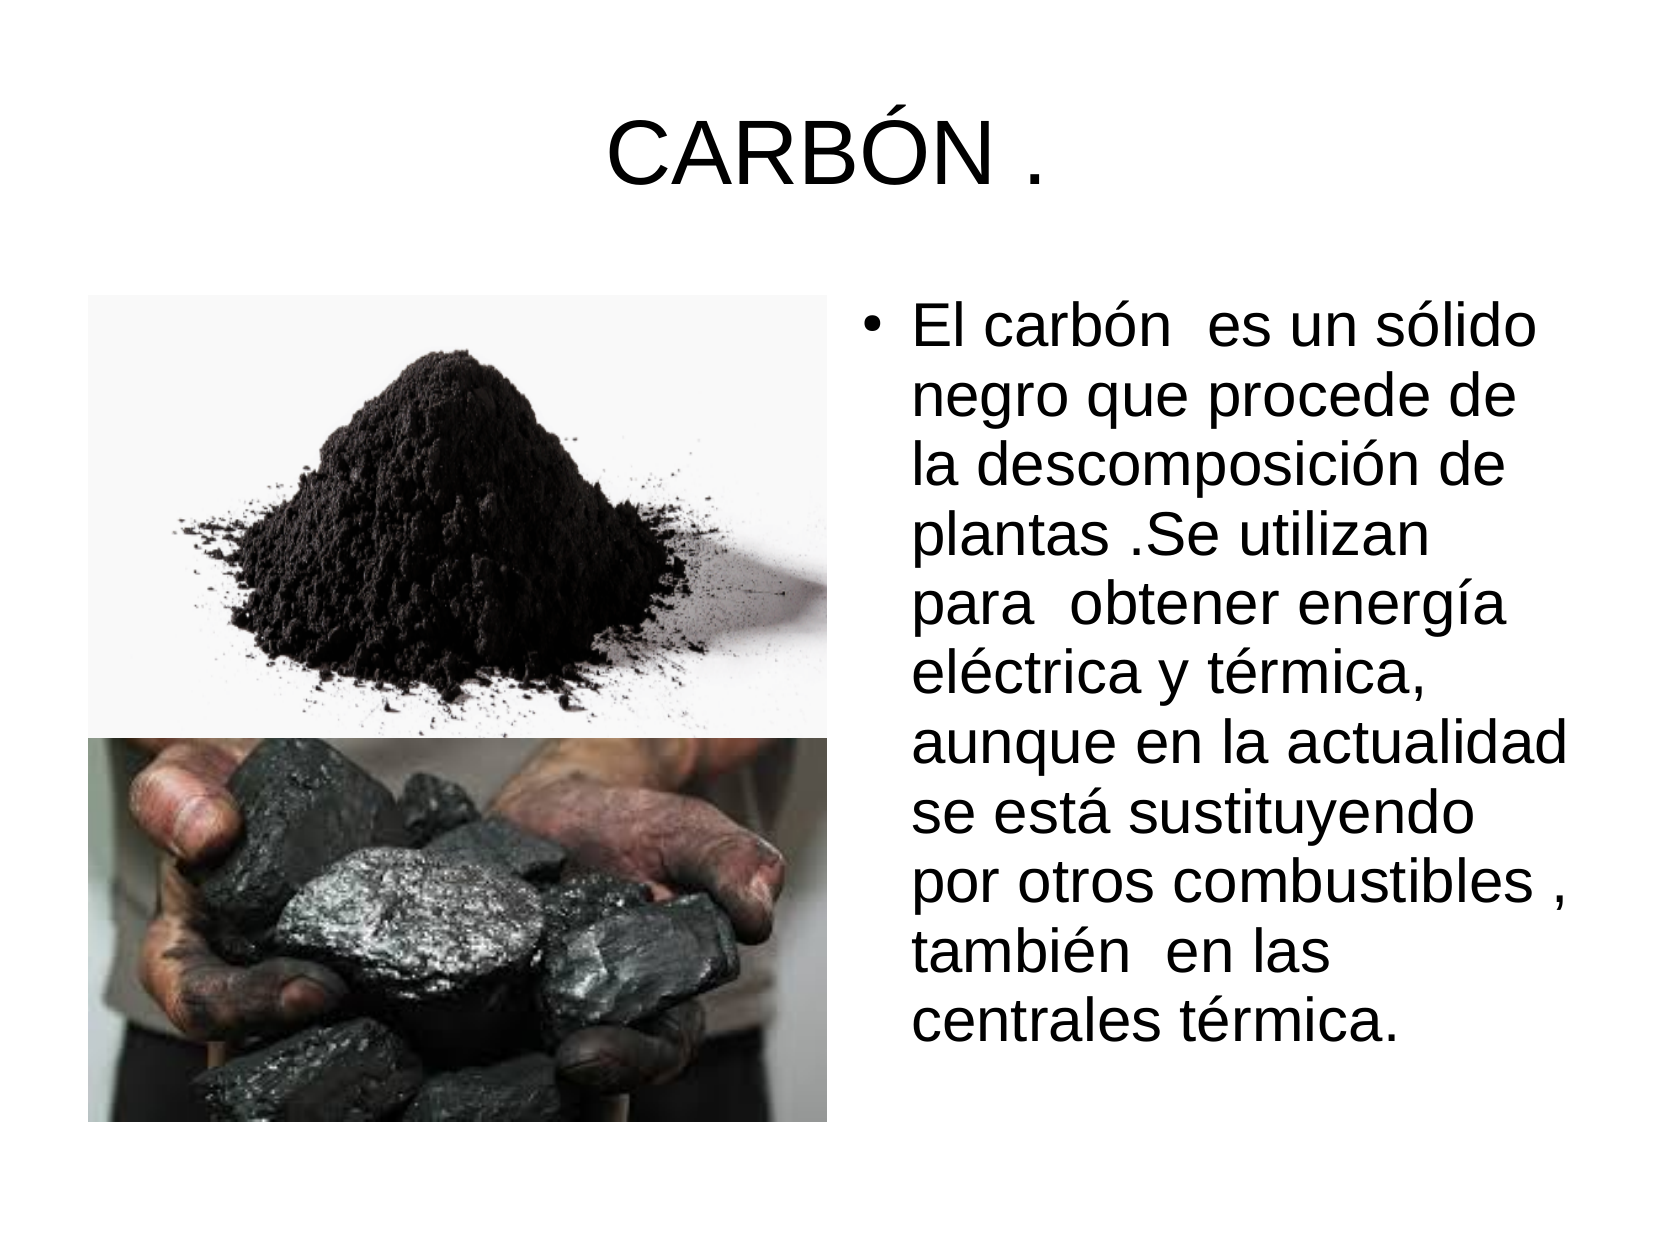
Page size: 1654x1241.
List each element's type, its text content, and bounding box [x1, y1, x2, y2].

chart [118, 383, 1607, 1203]
title CARBÓN . [82, 49, 1571, 257]
picture [82, 290, 827, 1123]
list El carbón es un sólido negro que procede de la descomposición de plantas .Se utilizan para obtener energía eléctrica y térmica, aunque en la actualidad se está sustituyendo por otros combustibles , también en las centrales térmica. [845, 290, 1572, 1109]
